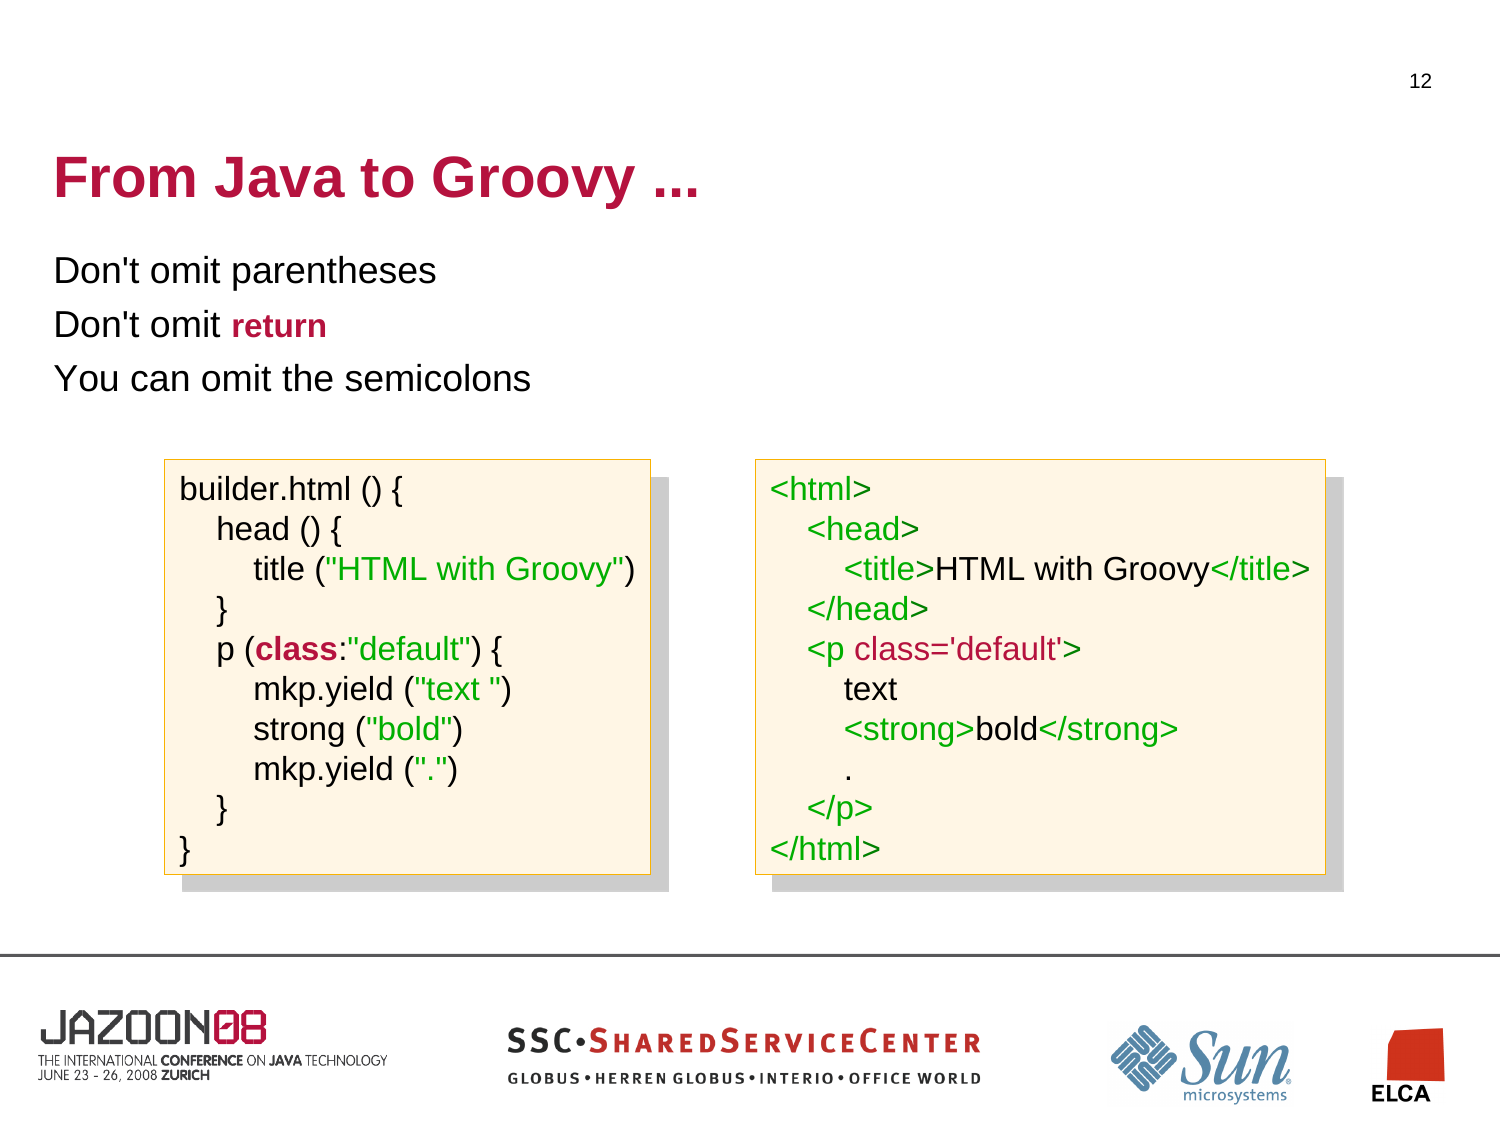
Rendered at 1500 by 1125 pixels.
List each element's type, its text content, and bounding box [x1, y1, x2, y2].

title From Java to Groovy ... [53, 119, 1447, 245]
picture [1107, 1021, 1294, 1107]
picture [1370, 1025, 1446, 1105]
picture [37, 1007, 387, 1084]
list Don't omit parentheses Don't omit return You can omit the semicolons [53, 249, 1450, 953]
text_box builder.html () { head () { title ("HTML with Groovy") } p (class:"default") { mkp.yield ("text ") strong ("bold") mkp.yield (".") } } [164, 459, 650, 875]
text_box <html> <head> <title>HTML with Groovy</title> </head> <p class='default'> text <strong>bold</strong> . </p> </html> [755, 459, 1325, 875]
